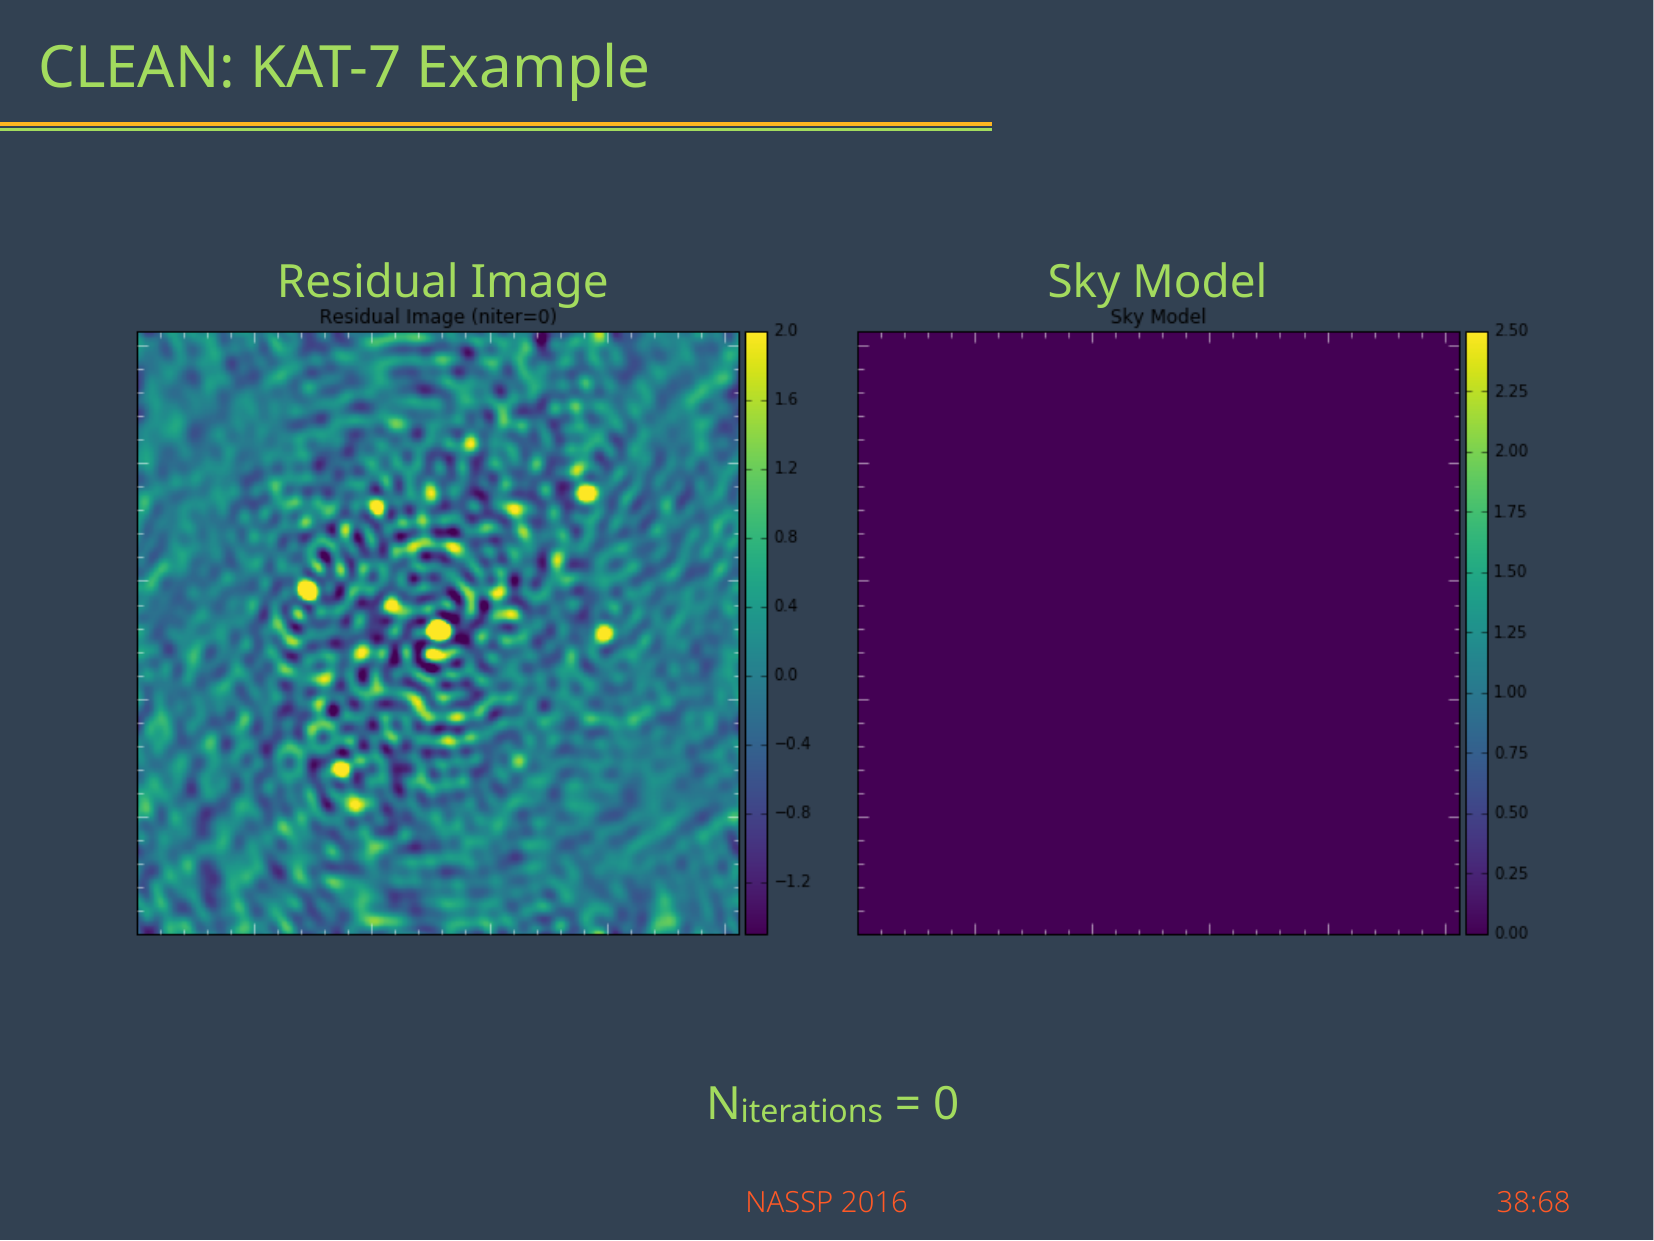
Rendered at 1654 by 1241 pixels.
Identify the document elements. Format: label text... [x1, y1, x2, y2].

text_box CLEAN: KAT-7 Example [23, 17, 1063, 103]
text_box Residual Image [212, 241, 674, 297]
text_box Niterations = 0 [602, 1062, 1063, 1144]
picture [126, 297, 1539, 953]
text_box Sky Model [927, 241, 1388, 297]
